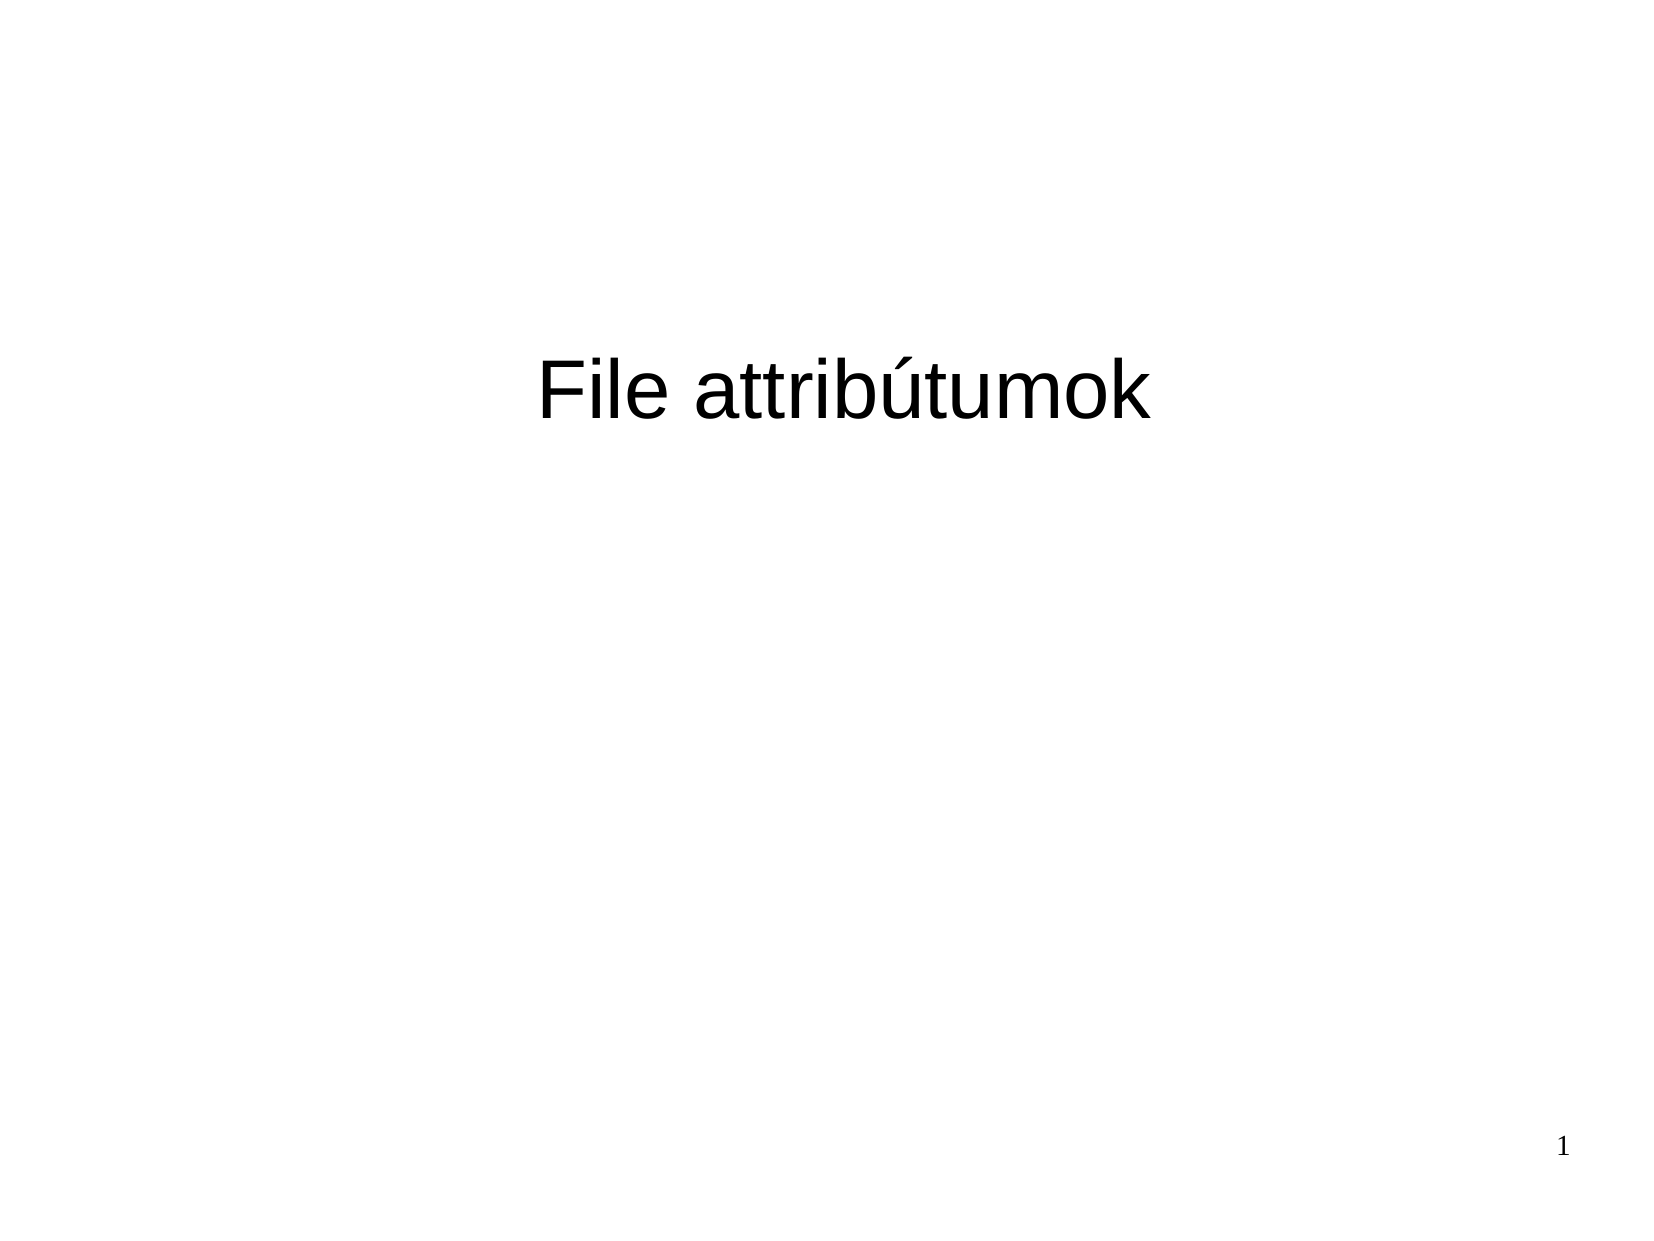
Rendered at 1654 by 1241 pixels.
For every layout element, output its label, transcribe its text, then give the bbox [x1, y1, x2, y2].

title File attribútumok [123, 281, 1530, 489]
